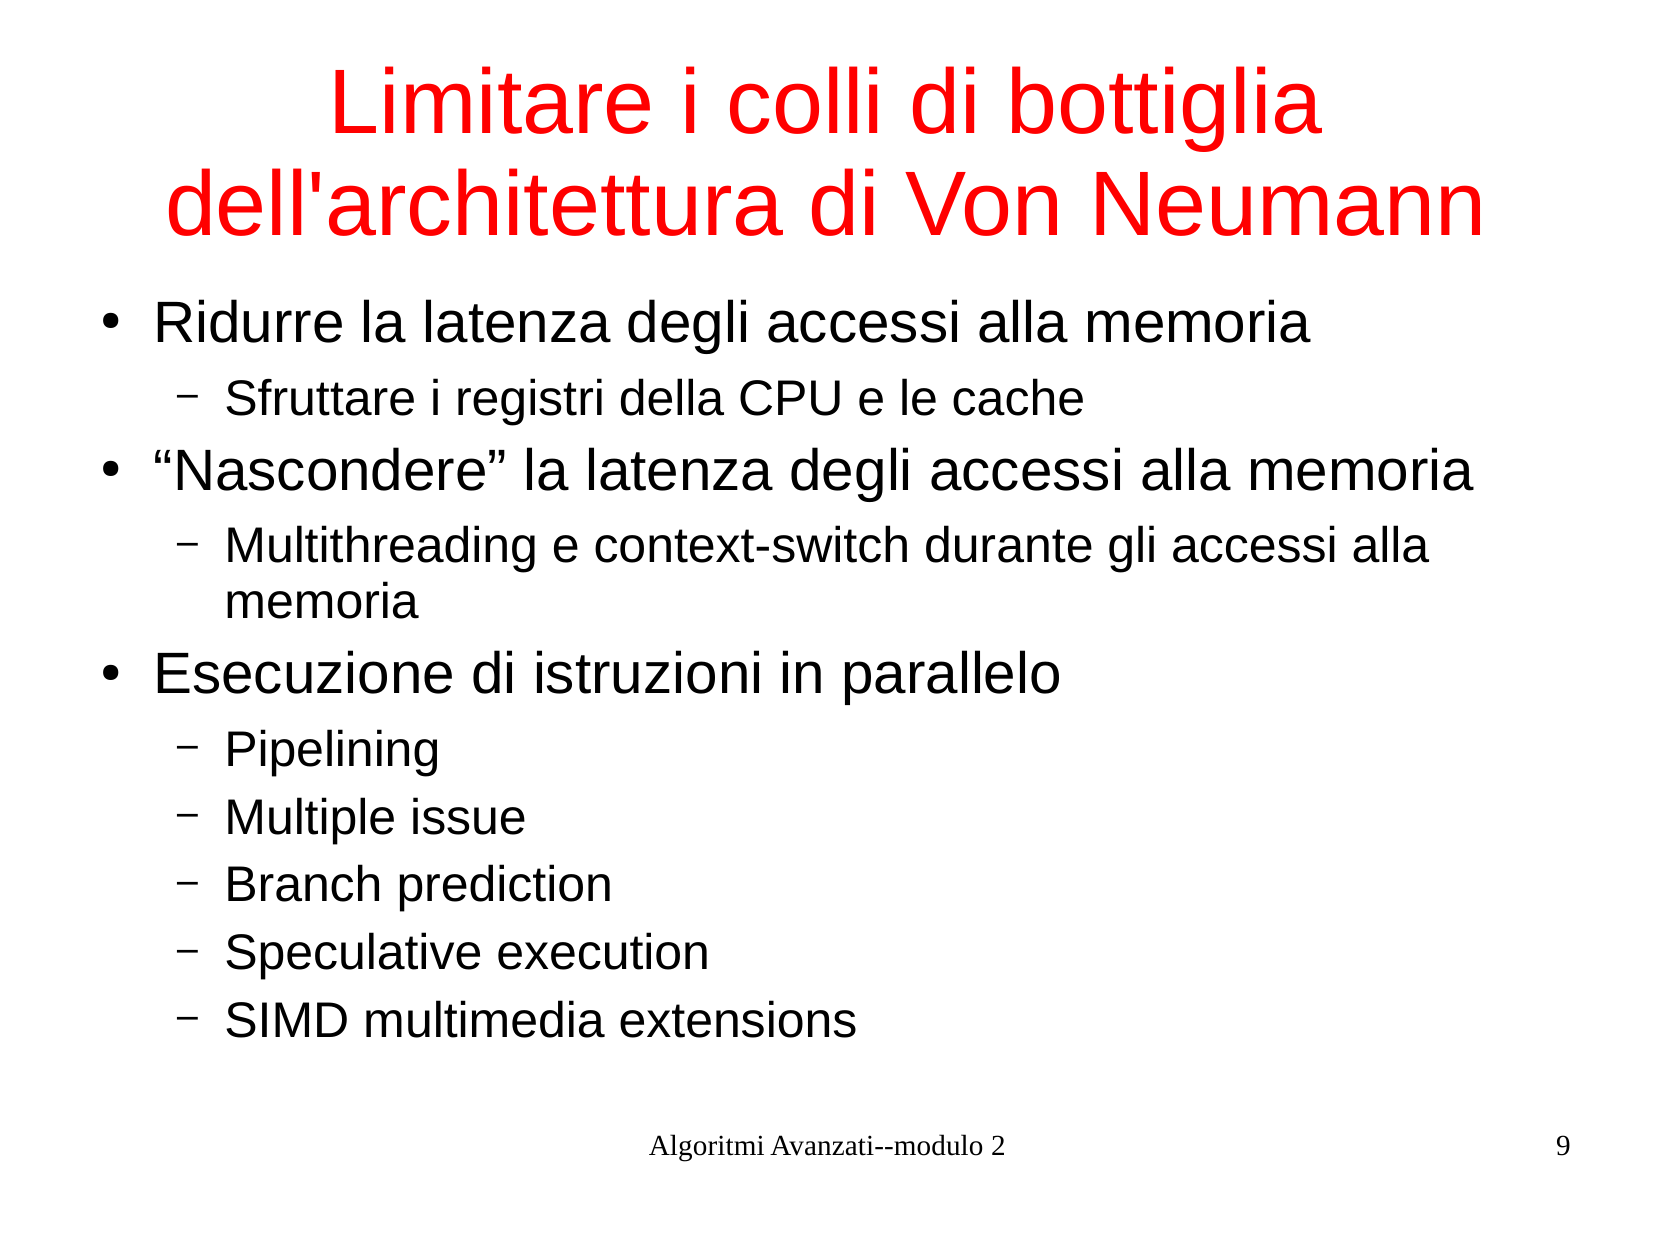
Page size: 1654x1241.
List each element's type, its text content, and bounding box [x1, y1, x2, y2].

title Limitare i colli di bottiglia dell'architettura di Von Neumann [82, 49, 1571, 257]
list Ridurre la latenza degli accessi alla memoria Sfruttare i registri della CPU e le cache “Nascondere” la latenza degli accessi alla memoria Multithreading e context-switch durante gli accessi alla memoria Esecuzione di istruzioni in parallelo Pipelining Multiple issue Branch prediction Speculative execution SIMD multimedia extensions [82, 290, 1571, 1109]
